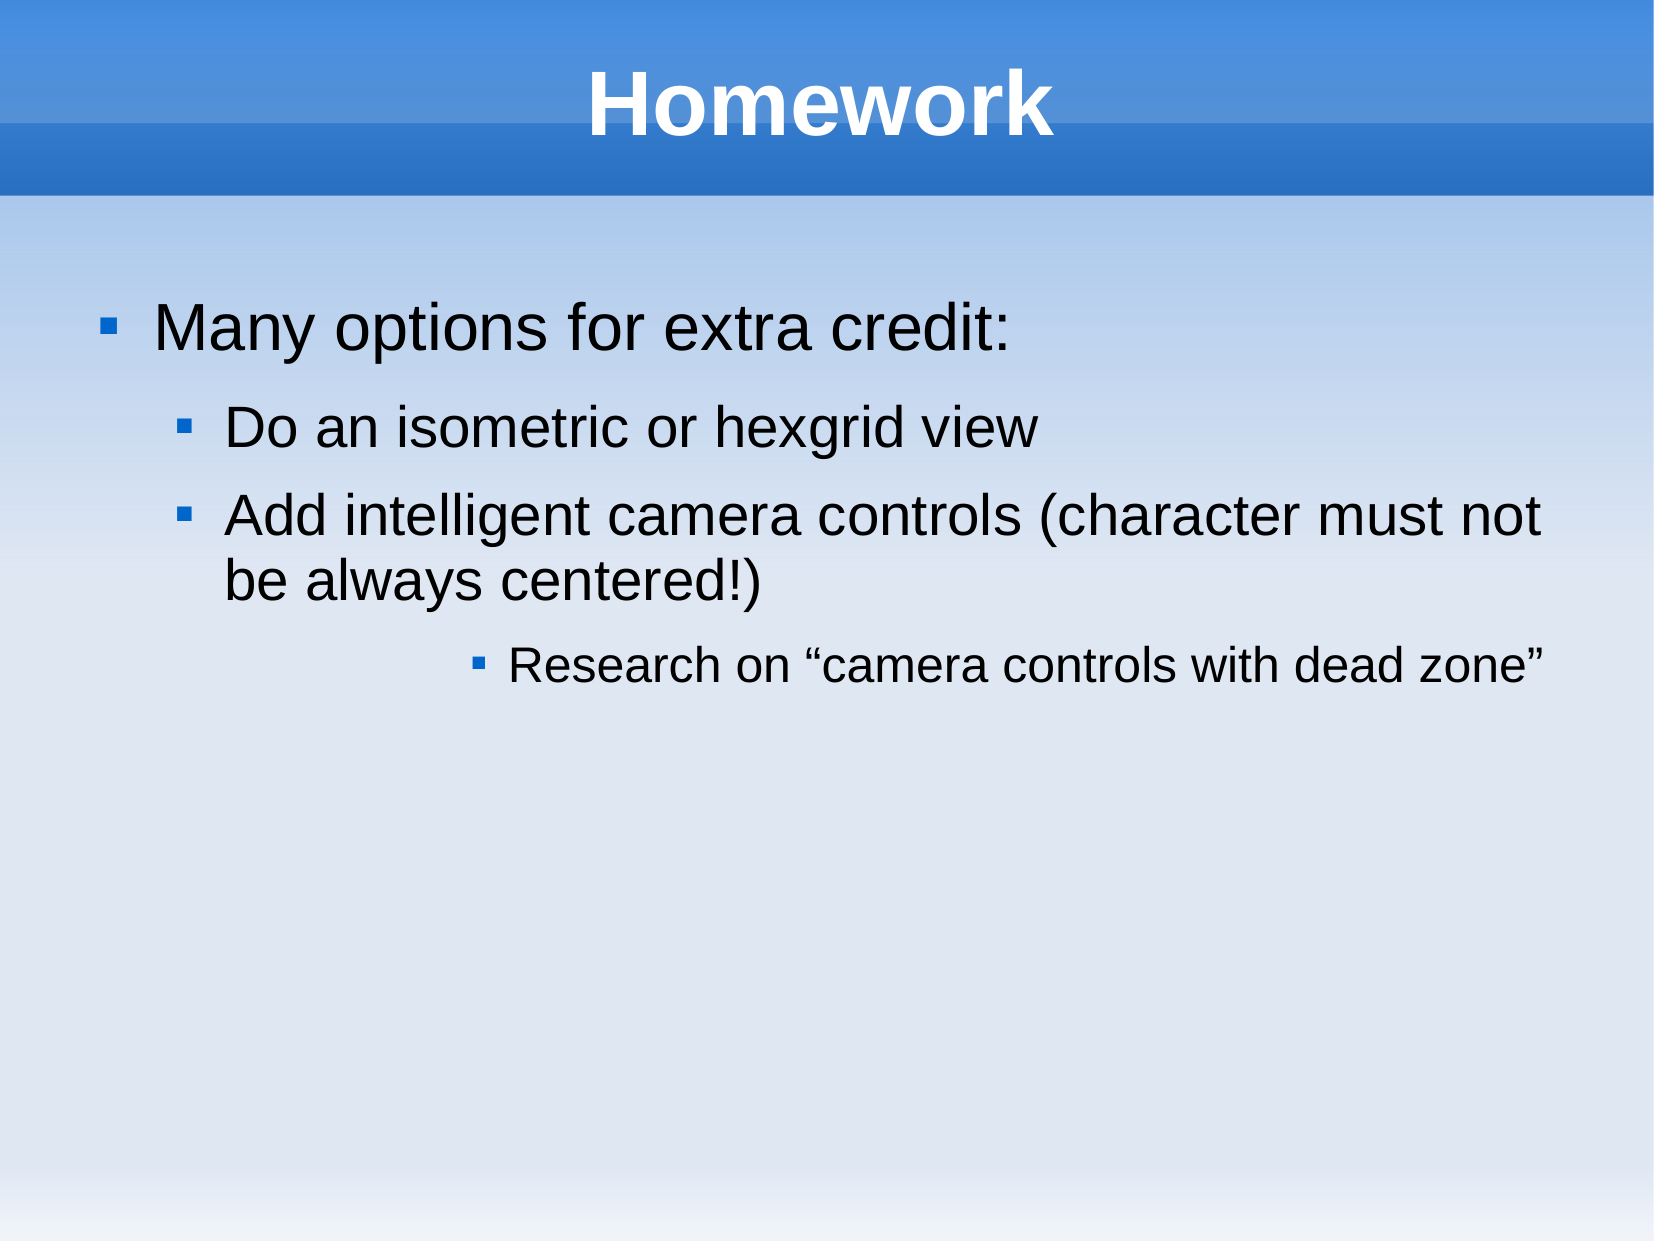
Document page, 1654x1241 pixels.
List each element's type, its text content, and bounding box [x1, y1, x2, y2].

title Homework [76, 0, 1565, 208]
picture [0, 0, 1654, 1241]
list Many options for extra credit: Do an isometric or hexgrid view Add intelligent camera controls (character must not be always centered!) Research on “camera controls with dead zone” [82, 290, 1571, 1109]
